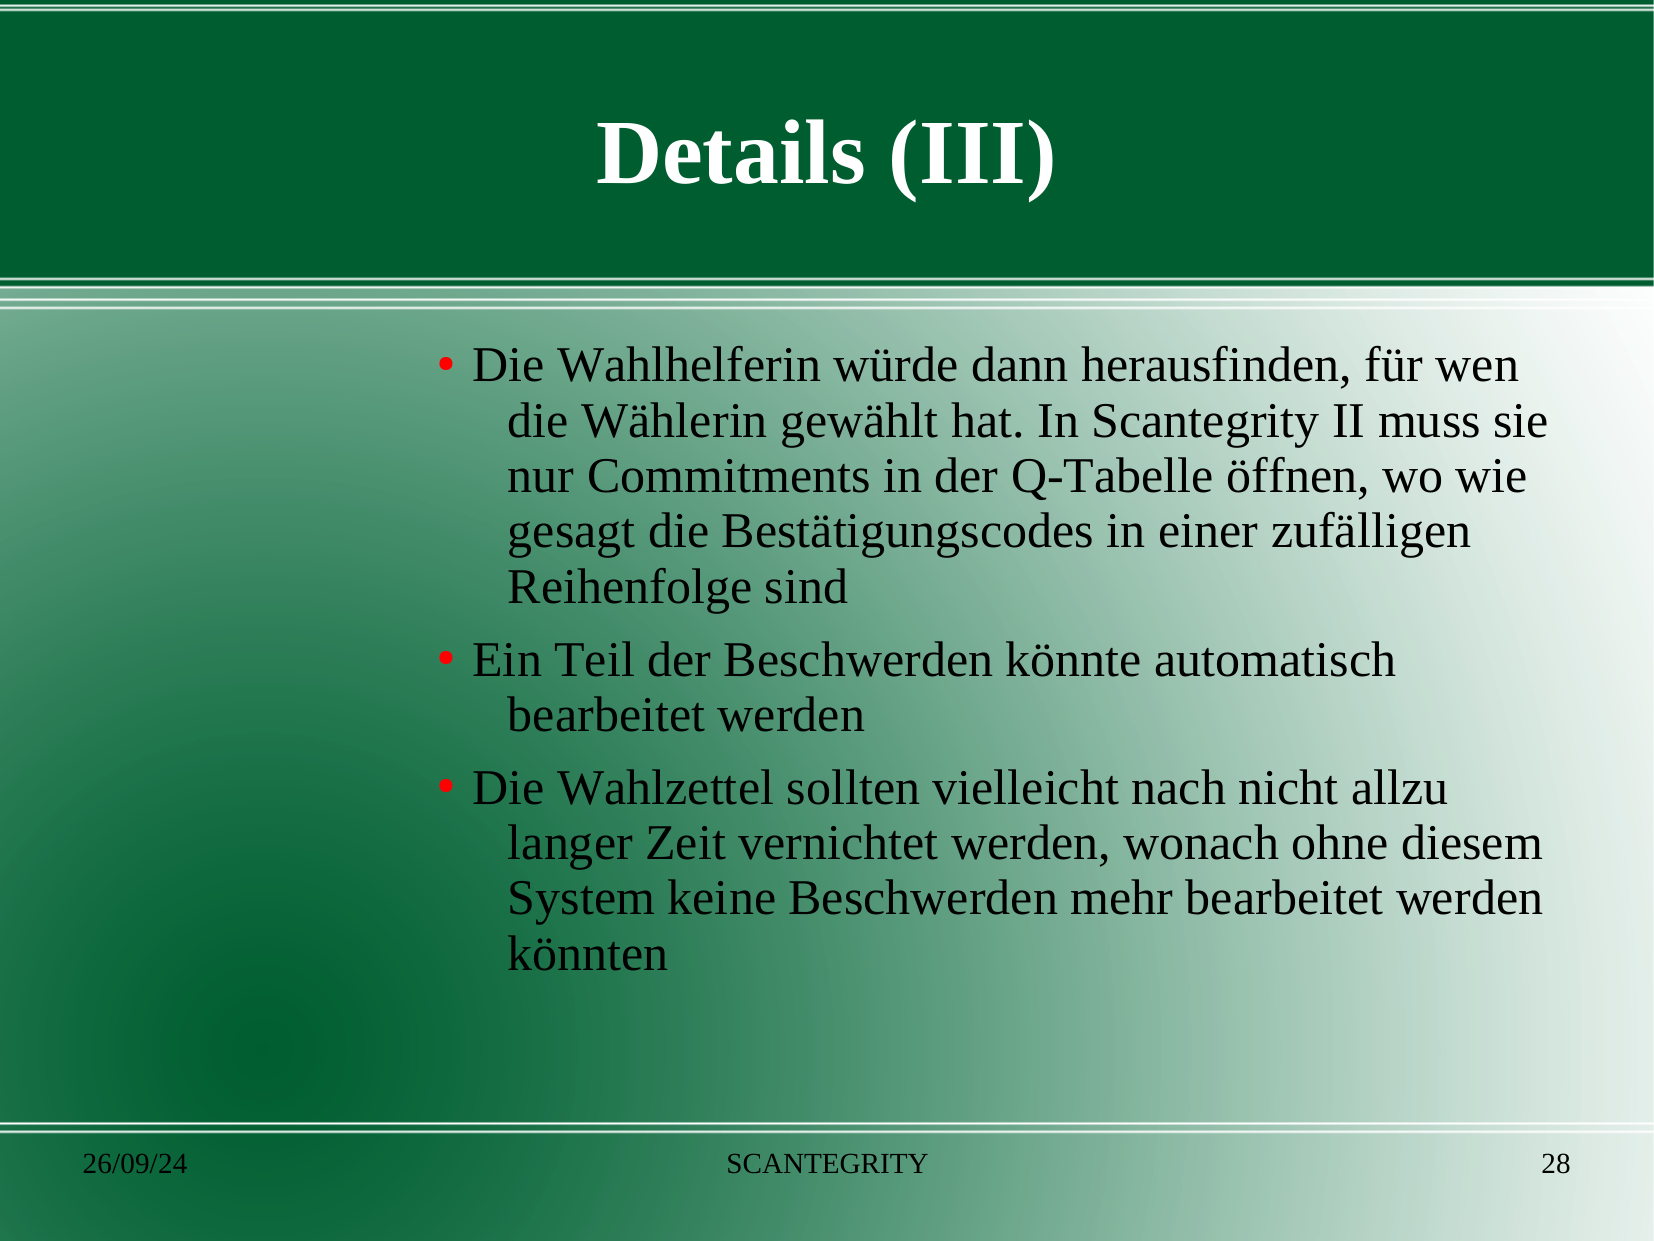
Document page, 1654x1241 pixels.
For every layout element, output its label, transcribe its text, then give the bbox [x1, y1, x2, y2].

title Details (III) [82, 56, 1571, 250]
picture [0, 0, 1654, 1241]
list Die Wahlhelferin würde dann herausfinden, für wen die Wählerin gewählt hat. In Scantegrity II muss sie nur Commitments in der Q-Tabelle öffnen, wo wie gesagt die Bestätigungscodes in einer zufälligen Reihenfolge sind Ein Teil der Beschwerden könnte automatisch bearbeitet werden Die Wahlzettel sollten vielleicht nach nicht allzu langer Zeit vernichtet werden, wonach ohne diesem System keine Beschwerden mehr bearbeitet werden könnten [82, 337, 1571, 1037]
